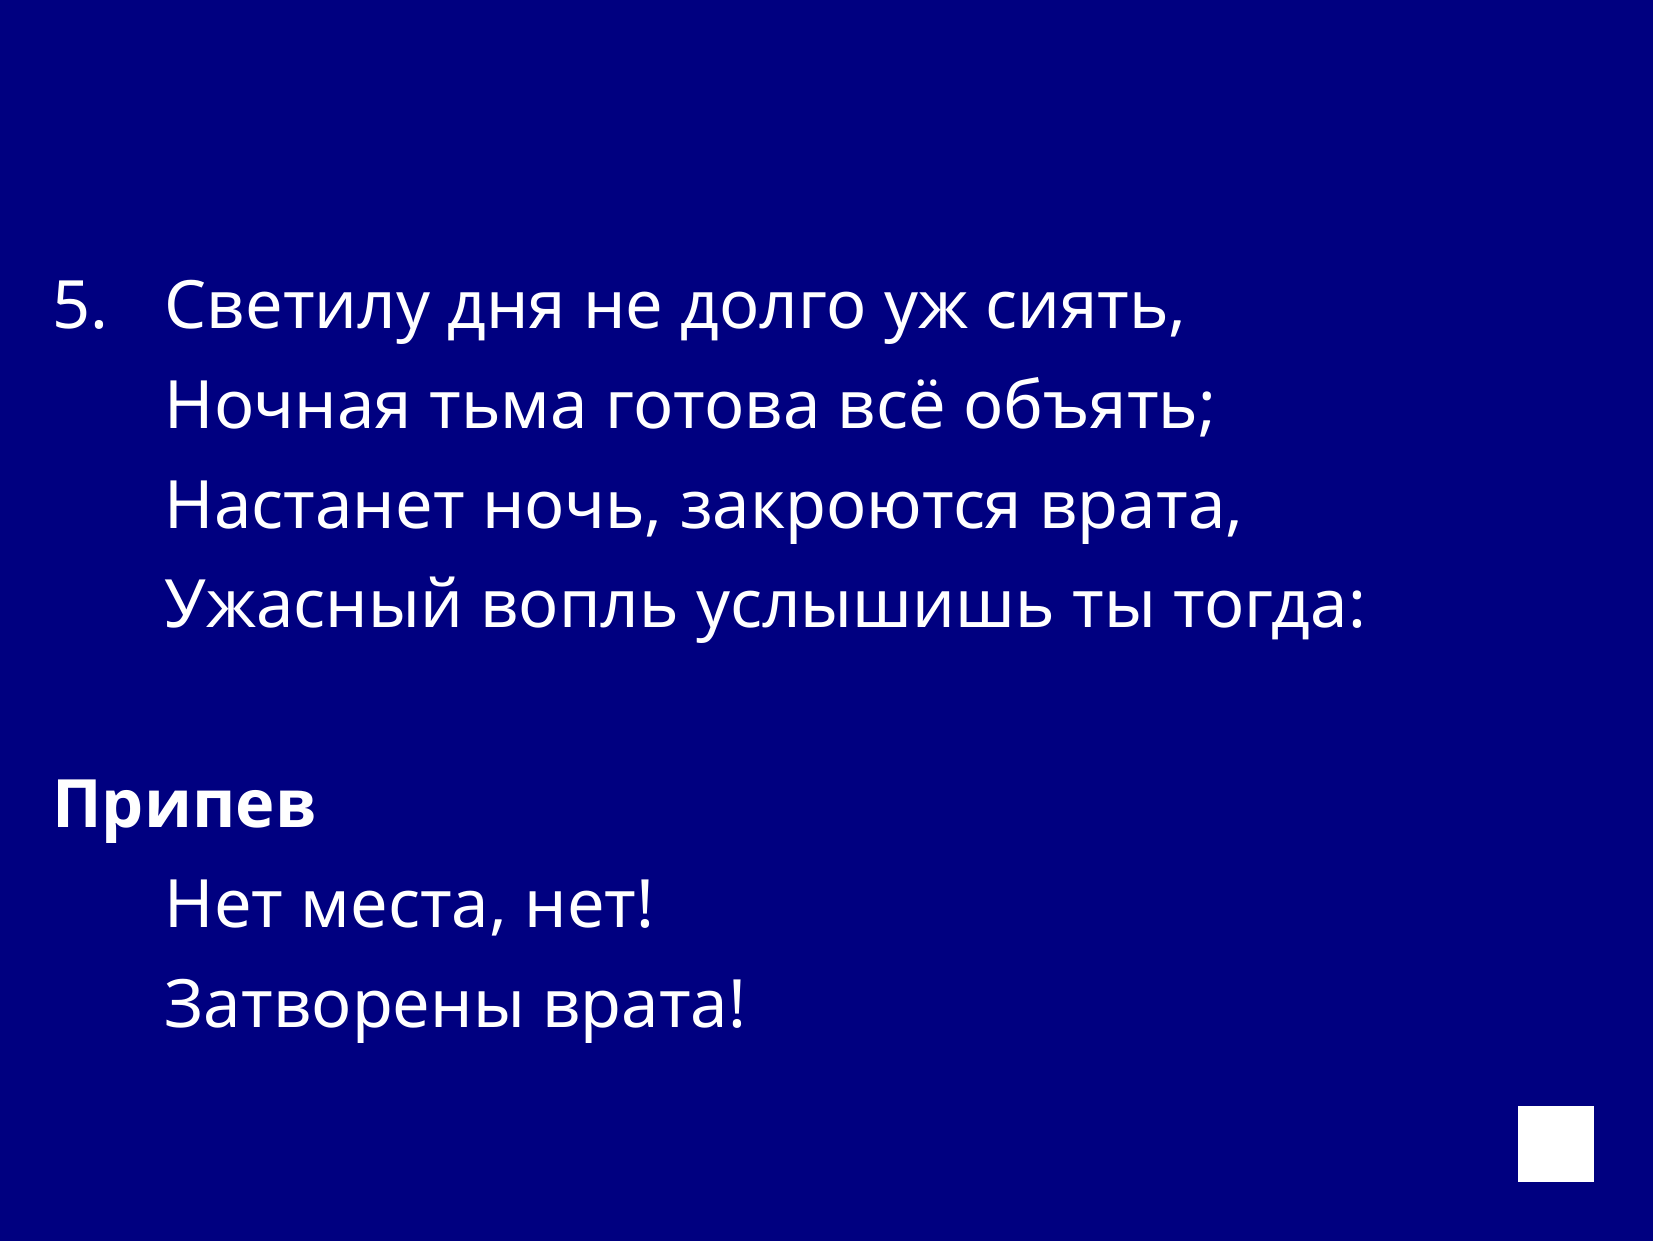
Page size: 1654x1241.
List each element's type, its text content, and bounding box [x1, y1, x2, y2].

text_box 5. Светилу дня не долго уж сиять, Ночная тьма готова всё объять; Настанет ночь, закроются врата, Ужасный вопль услышишь ты тогда: Припев Нет места, нет! Затворены врата! [37, 150, 1653, 1163]
text_box [1518, 1163, 1594, 1182]
